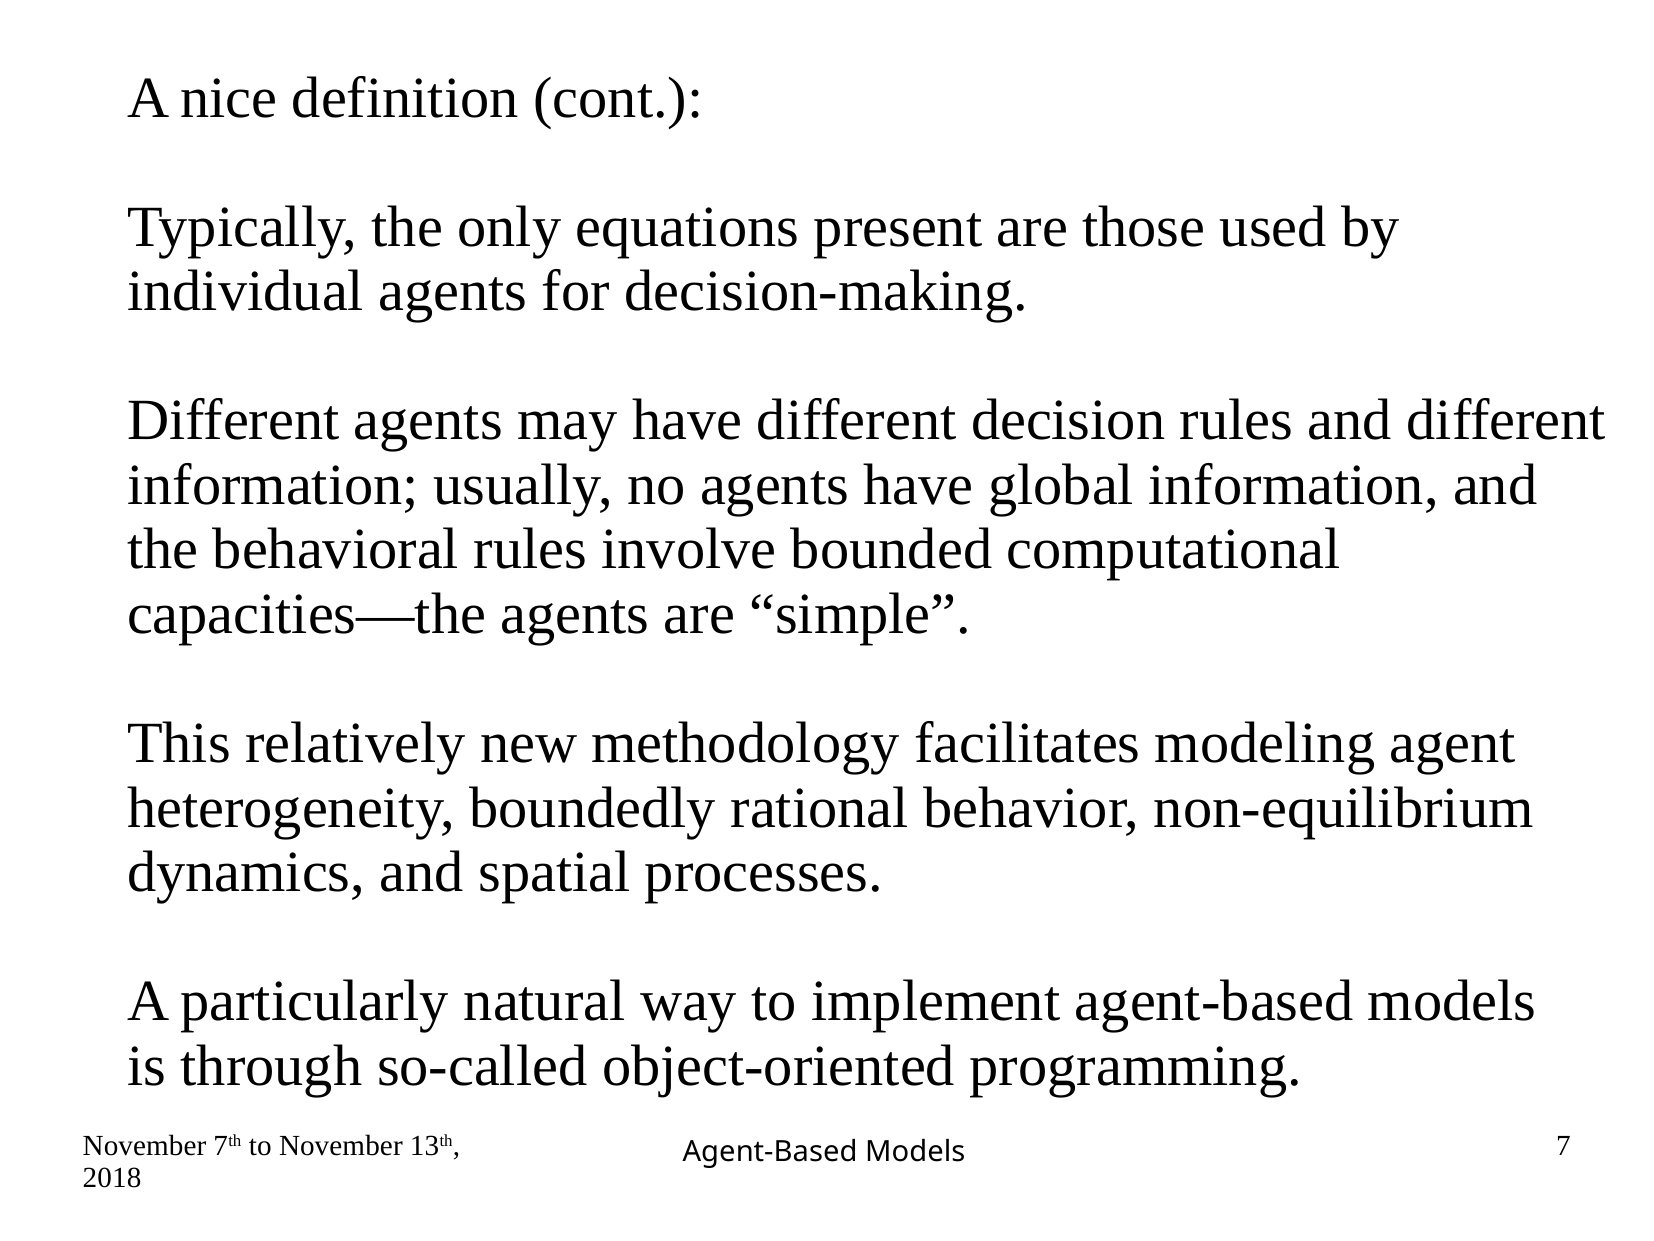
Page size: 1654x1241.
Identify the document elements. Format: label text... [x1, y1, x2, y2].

text_box A nice definition (cont.): Typically, the only equations present are those used by individual agents for decision-making. Different agents may have different decision rules and different information; usually, no agents have global information, and the behavioral rules involve bounded computational capacities—the agents are “simple”. This relatively new methodology facilitates modeling agent heterogeneity, boundedly rational behavior, non-equilibrium dynamics, and spatial processes. A particularly natural way to implement agent-based models is through so-called object-oriented programming. [112, 57, 1641, 1106]
